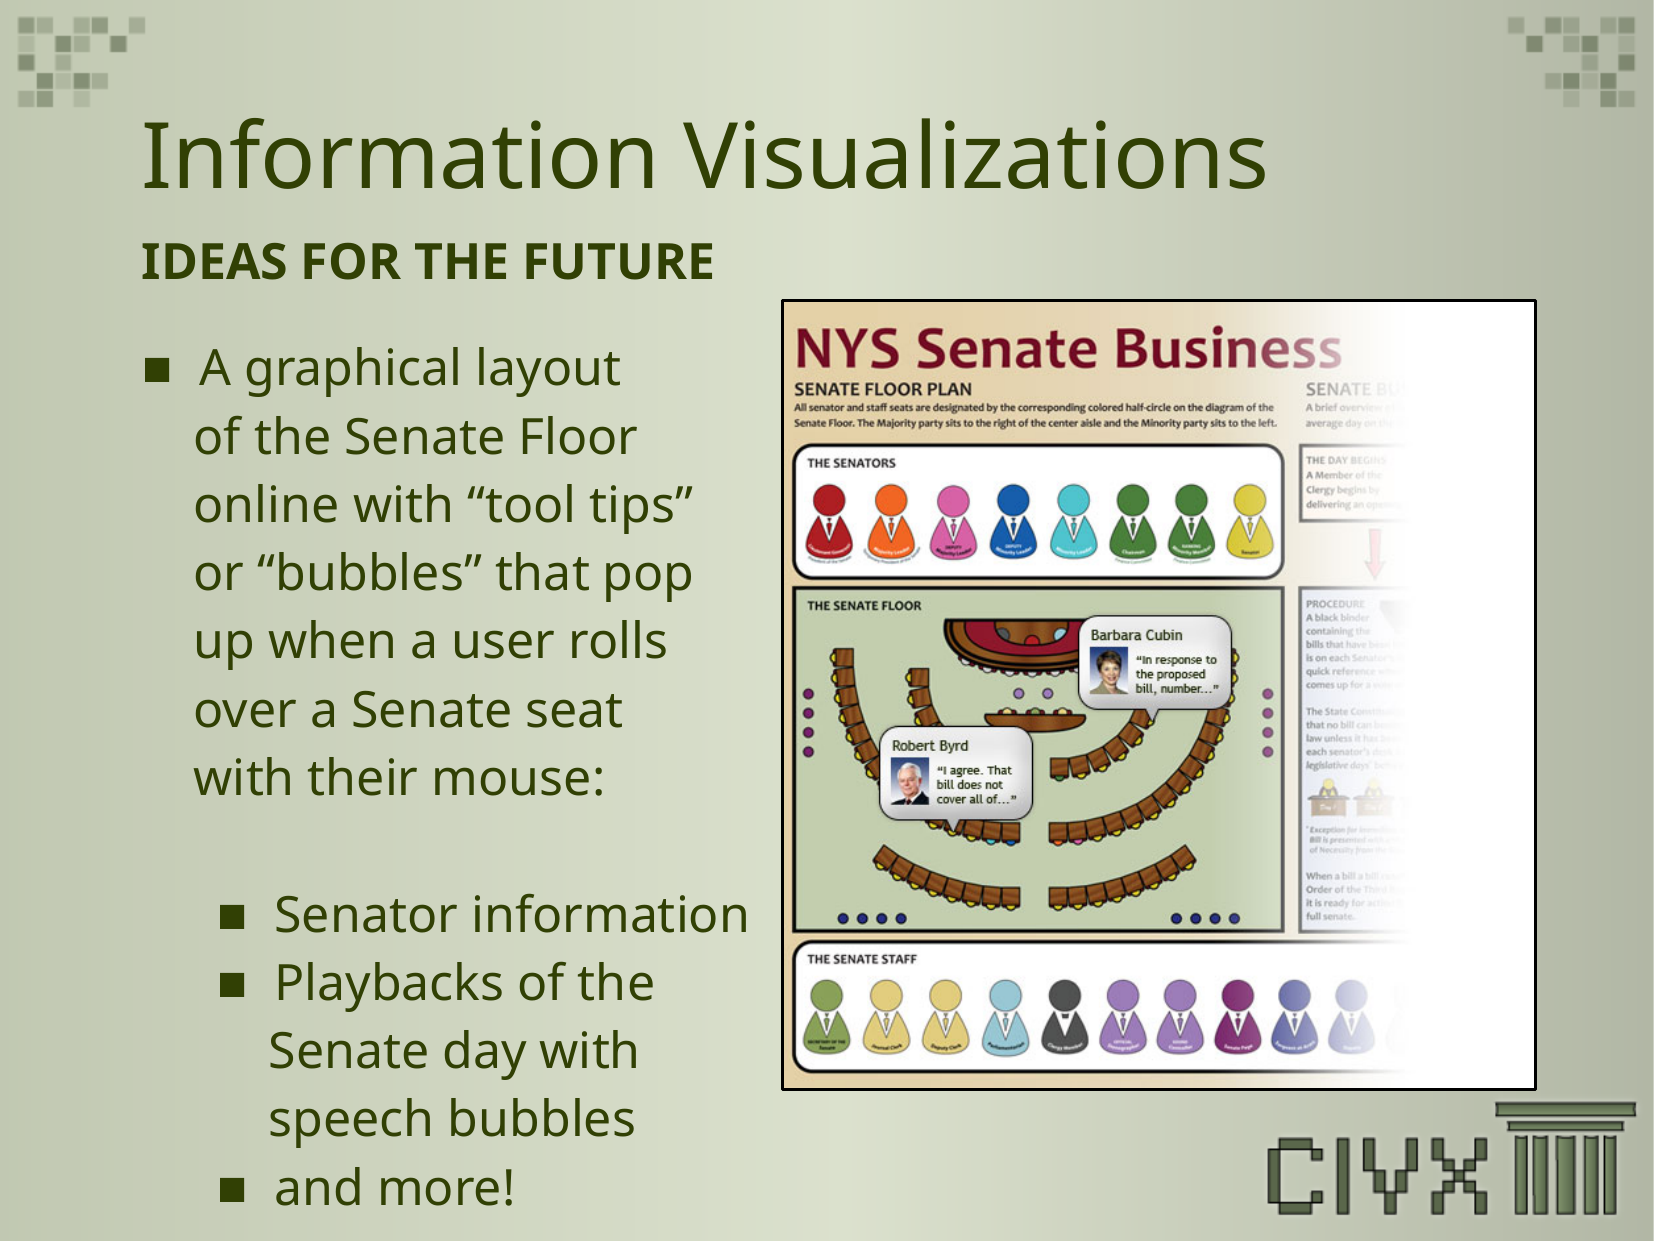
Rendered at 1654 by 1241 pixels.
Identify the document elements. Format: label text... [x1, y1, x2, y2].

subtitle IDEAS FOR THE FUTURE n A graphical layout of the Senate Floor online with “tool tips” or “bubbles” that pop up when a user rolls over a Senate seat with their mouse: n Senator information n Playbacks of the Senate day with speech bubbles n and more! [141, 294, 1630, 1152]
title Information Visualizations [141, 56, 1630, 250]
picture [0, 0, 1654, 1241]
